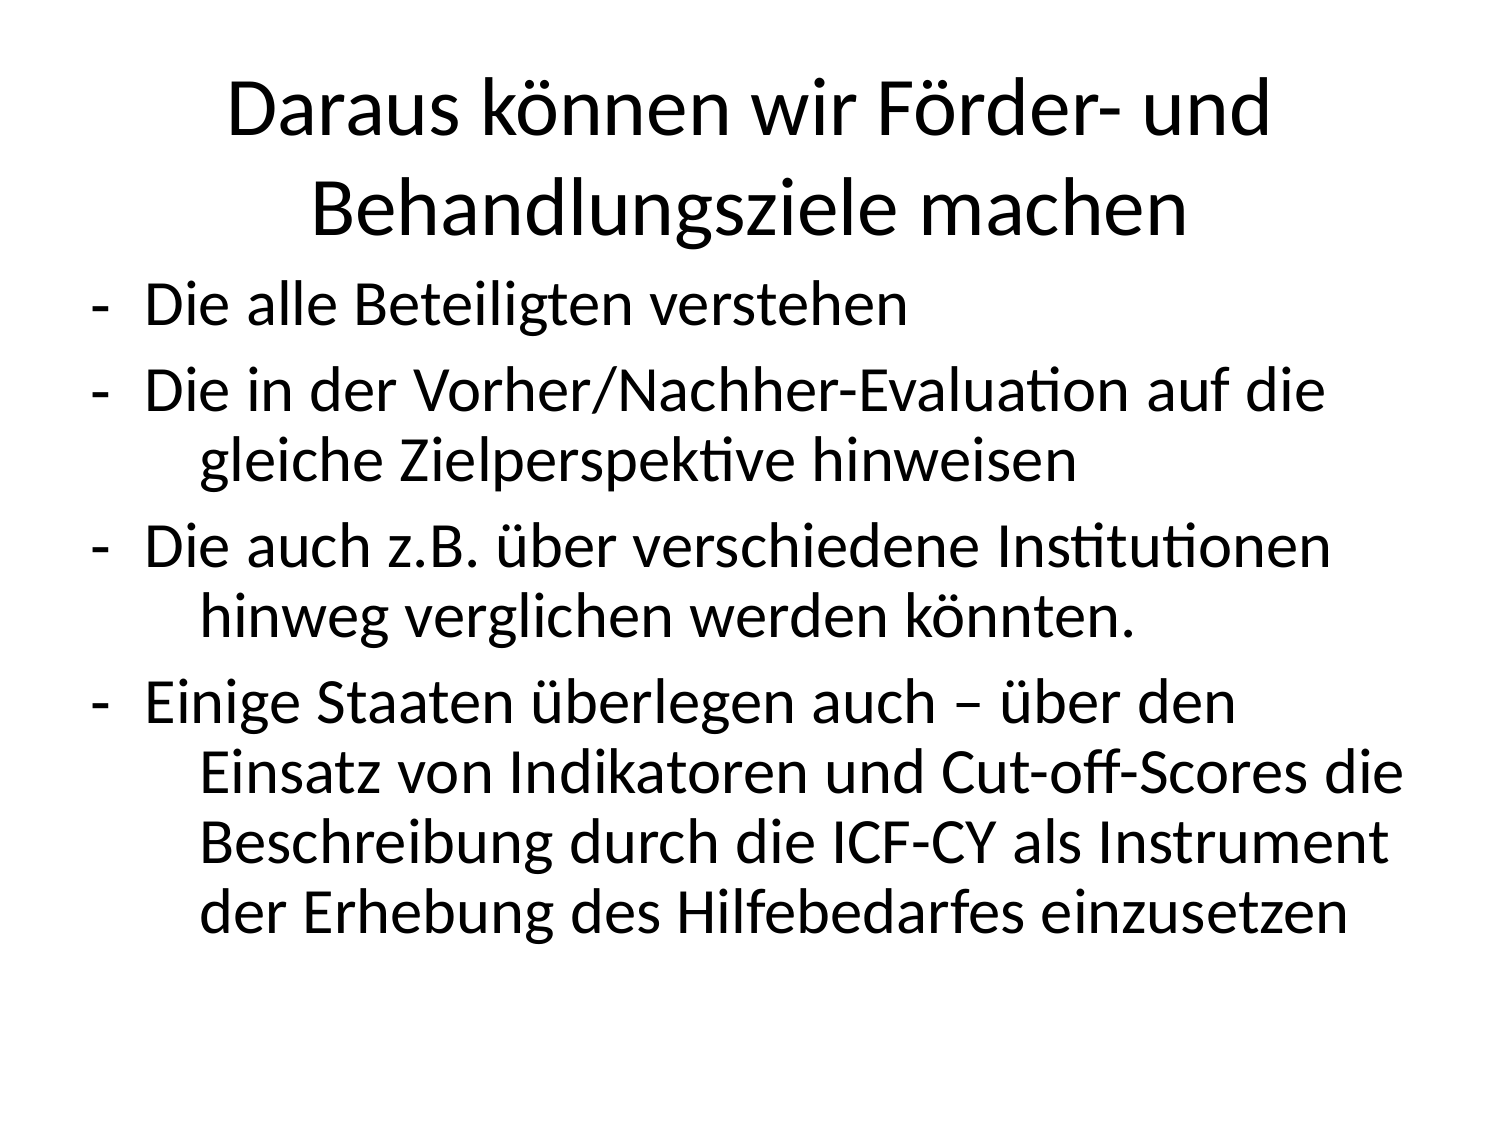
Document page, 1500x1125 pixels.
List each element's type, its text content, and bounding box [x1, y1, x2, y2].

title Daraus können wir Förder- und Behandlungsziele machen [75, 45, 1426, 233]
list Die alle Beteiligten verstehen Die in der Vorher/Nachher-Evaluation auf die gleiche Zielperspektive hinweisen Die auch z.B. über verschiedene Institutionen hinweg verglichen werden könnten. Einige Staaten überlegen auch – über den Einsatz von Indikatoren und Cut-off-Scores die Beschreibung durch die ICF-CY als Instrument der Erhebung des Hilfebedarfes einzusetzen [75, 262, 1426, 1005]
